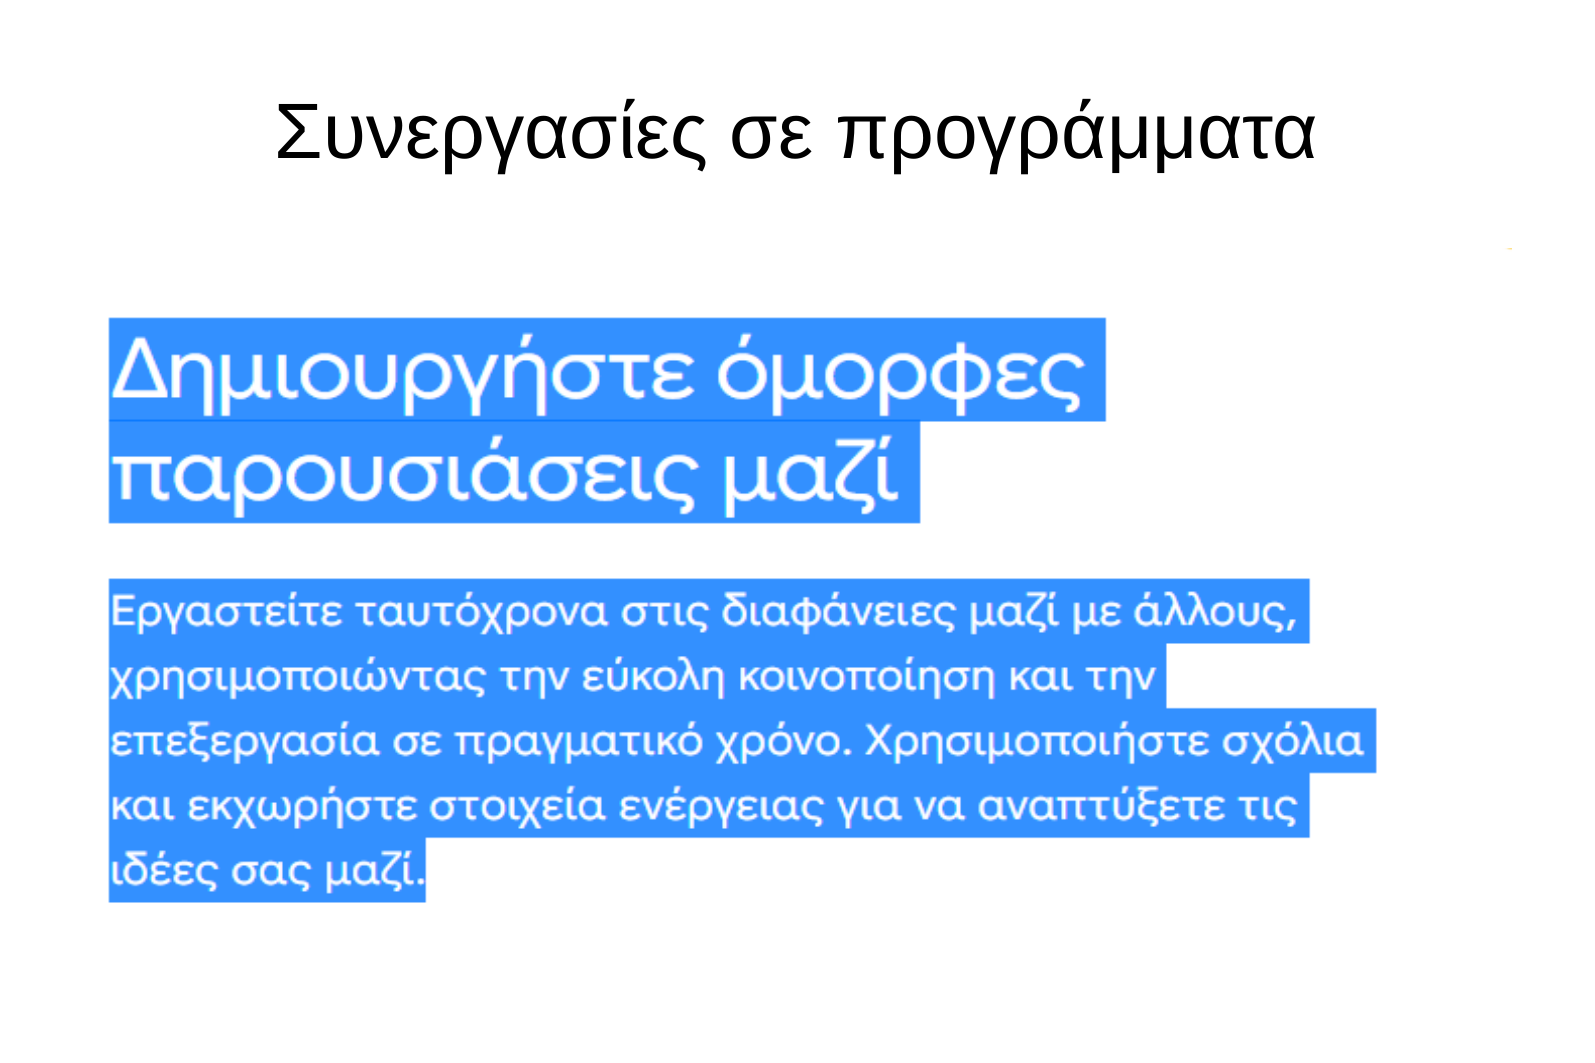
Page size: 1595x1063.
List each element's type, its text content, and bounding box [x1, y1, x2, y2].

title Συνεργασίες σε προγράμματα [79, 42, 1515, 220]
picture [59, 248, 1512, 951]
